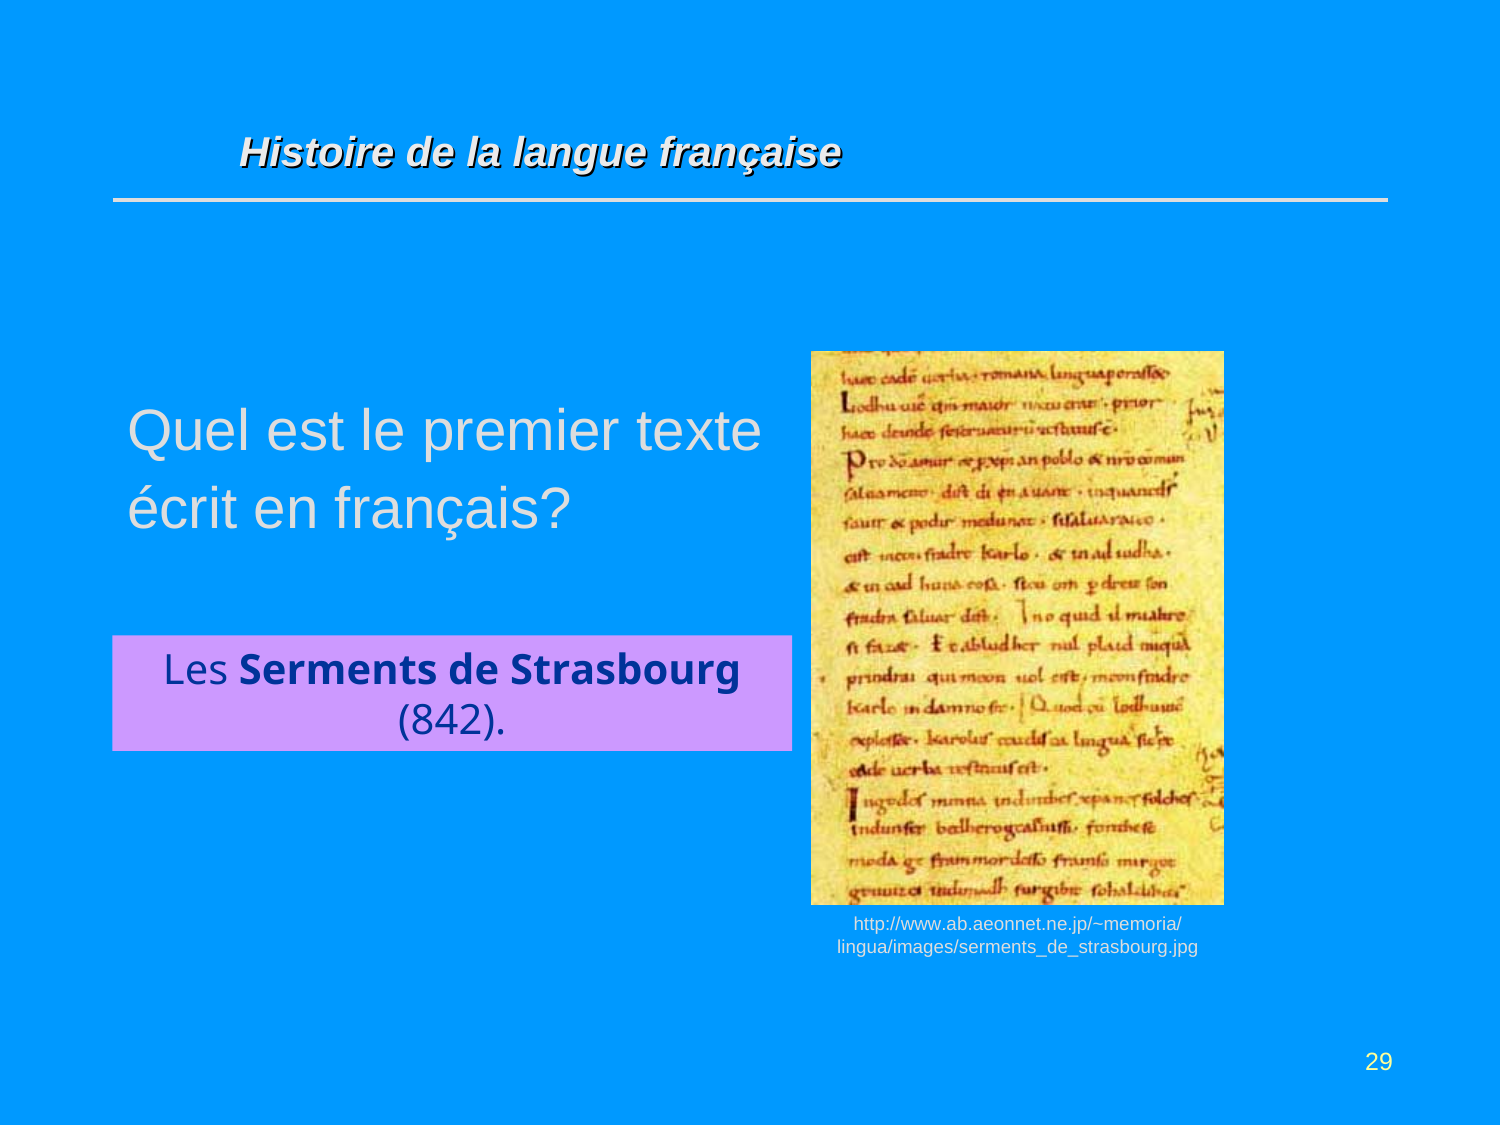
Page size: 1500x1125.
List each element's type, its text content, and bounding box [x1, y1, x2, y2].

text_box http://www.ab.aeonnet.ne.jp/~memoria/lingua/images/serments_de_strasbourg.jpg [811, 904, 1224, 965]
text_box Histoire de la langue française [224, 116, 858, 183]
picture [811, 351, 1224, 904]
text_box Les Serments de Strasbourg (842). [112, 635, 793, 751]
text_box Quel est le premier texte écrit en français? [112, 384, 811, 551]
